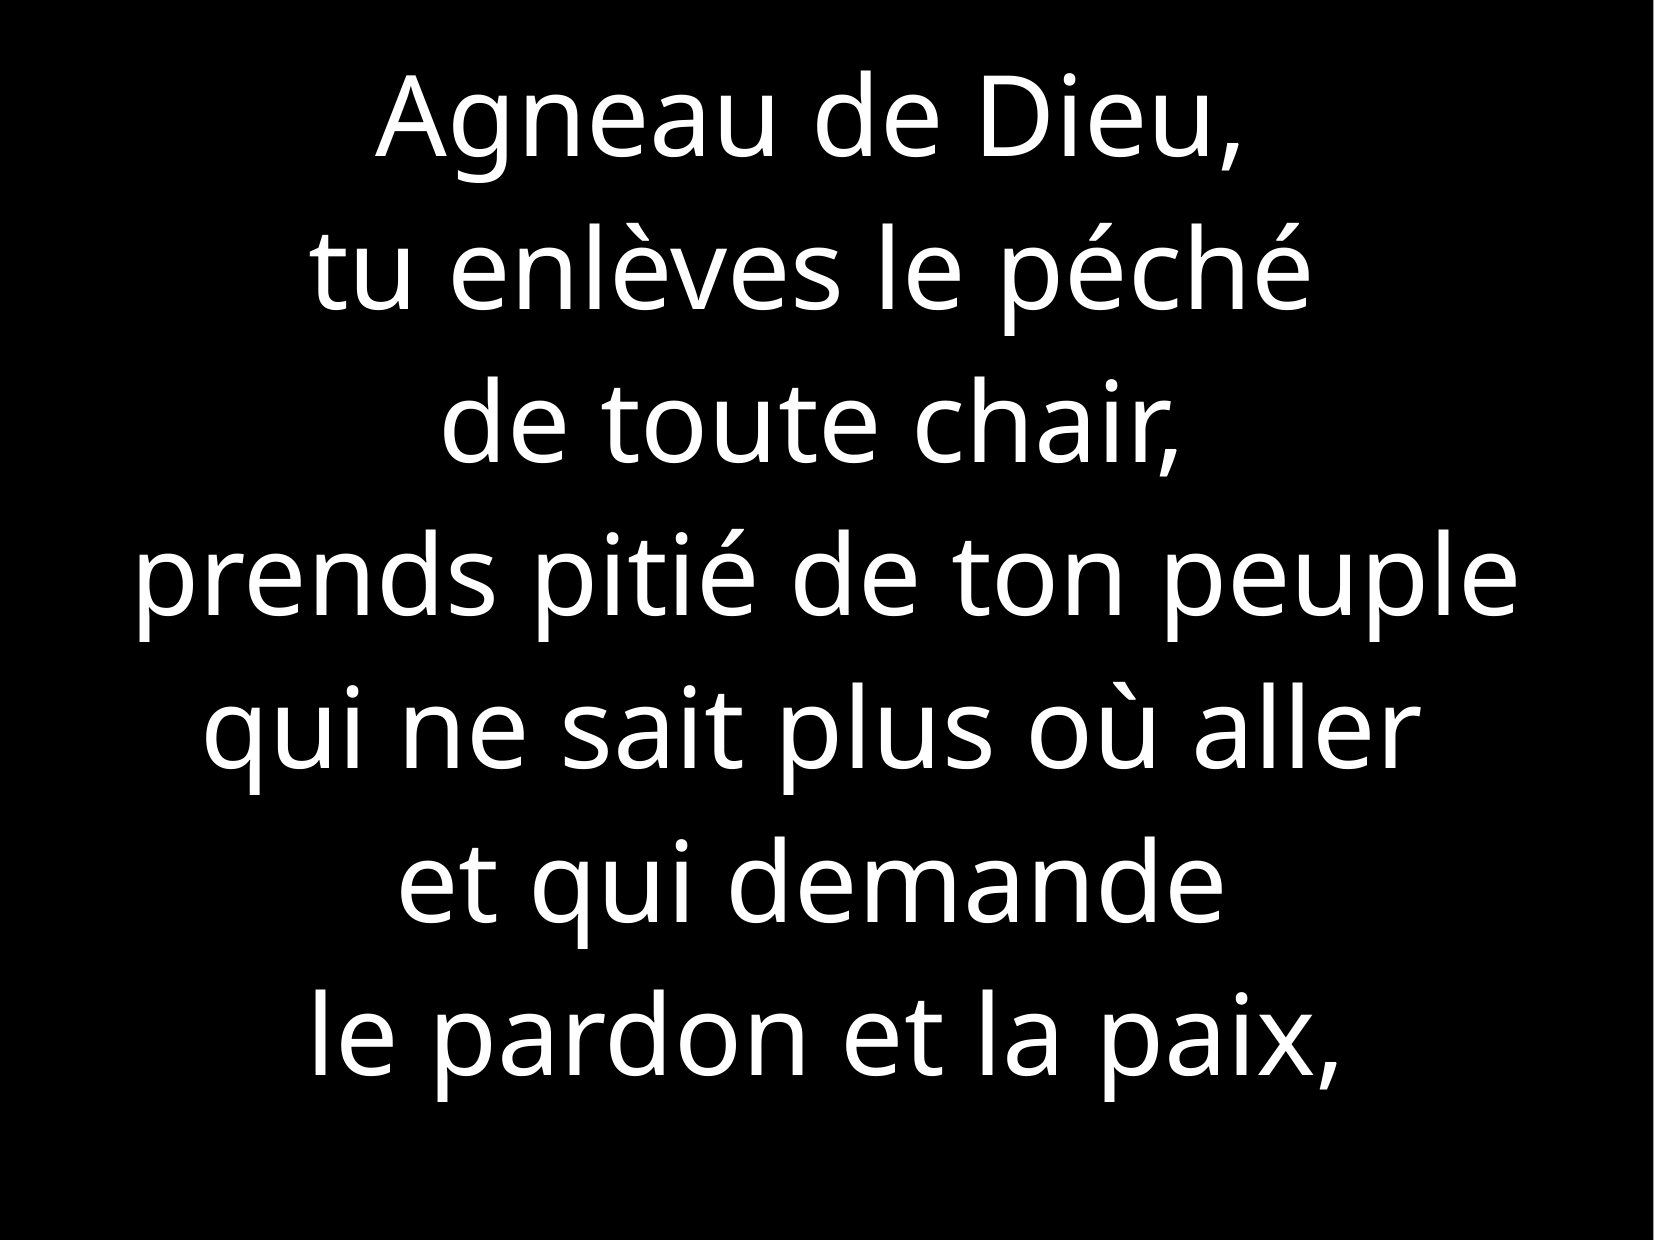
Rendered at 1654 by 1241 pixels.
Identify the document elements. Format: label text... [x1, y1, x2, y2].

subtitle Agneau de Dieu, tu enlèves le péché de toute chair, prends pitié de ton peuple qui ne sait plus où aller et qui demande le pardon et la paix, [82, 23, 1571, 1121]
